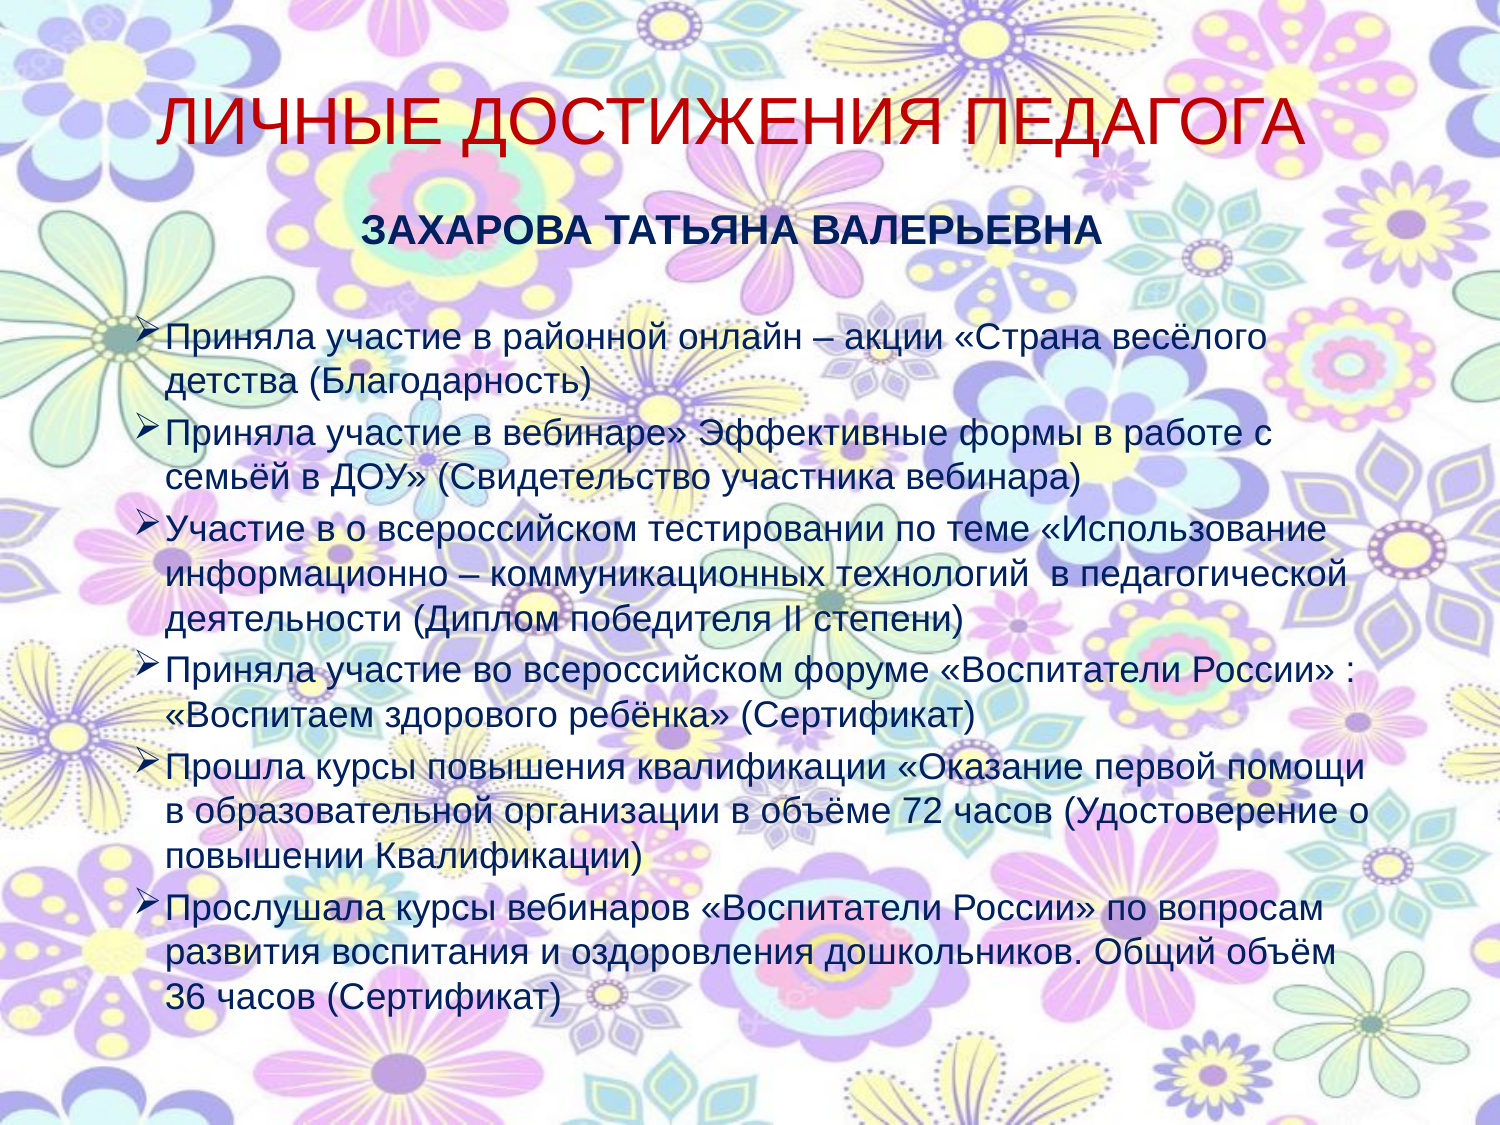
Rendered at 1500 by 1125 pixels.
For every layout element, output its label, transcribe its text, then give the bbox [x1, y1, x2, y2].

text_box Личные достижения Педагога Захарова Татьяна Валерьевна [70, 70, 1394, 329]
text_box Приняла участие в районной онлайн – акции «Страна весёлого детства (Благодарность) Приняла участие в вебинаре» Эффективные формы в работе с семьёй в ДОУ» (Свидетельство участника вебинара) Участие в о всероссийском тестировании по теме «Использование информационно – коммуникационных технологий в педагогической деятельности (Диплом победителя II степени) Приняла участие во всероссийском форуме «Воспитатели России» : «Воспитаем здорового ребёнка» (Сертификат) Прошла курсы повышения квалификации «Оказание первой помощи в образовательной организации в объёме 72 часов (Удостоверение о повышении Квалификации) Прослушала курсы вебинаров «Воспитатели России» по вопросам развития воспитания и оздоровления дошкольников. Общий объём 36 часов (Сертификат) [118, 304, 1394, 1032]
